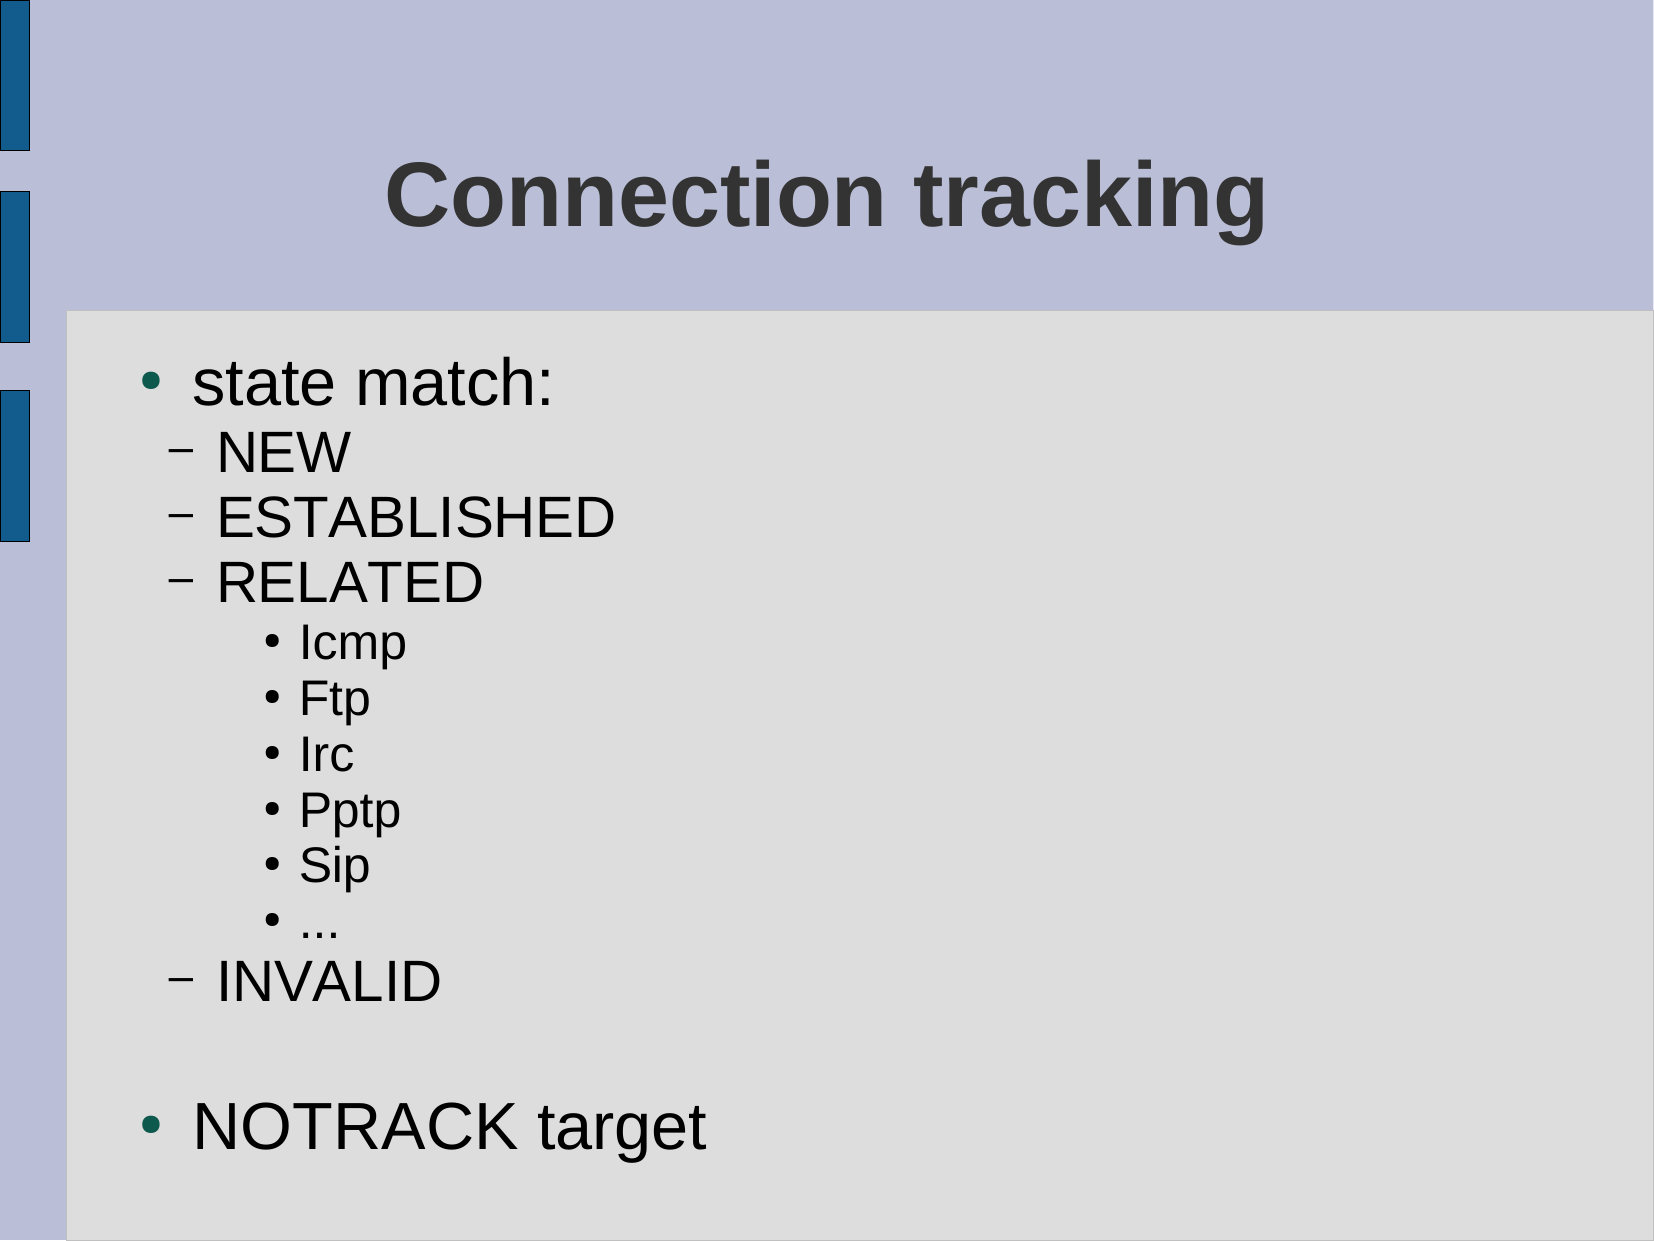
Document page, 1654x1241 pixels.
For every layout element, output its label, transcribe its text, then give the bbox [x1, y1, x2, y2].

title Connection tracking [121, 91, 1534, 299]
list state match: NEW ESTABLISHED RELATED Icmp Ftp Irc Pptp Sip ... INVALID NOTRACK target [121, 344, 1534, 1164]
